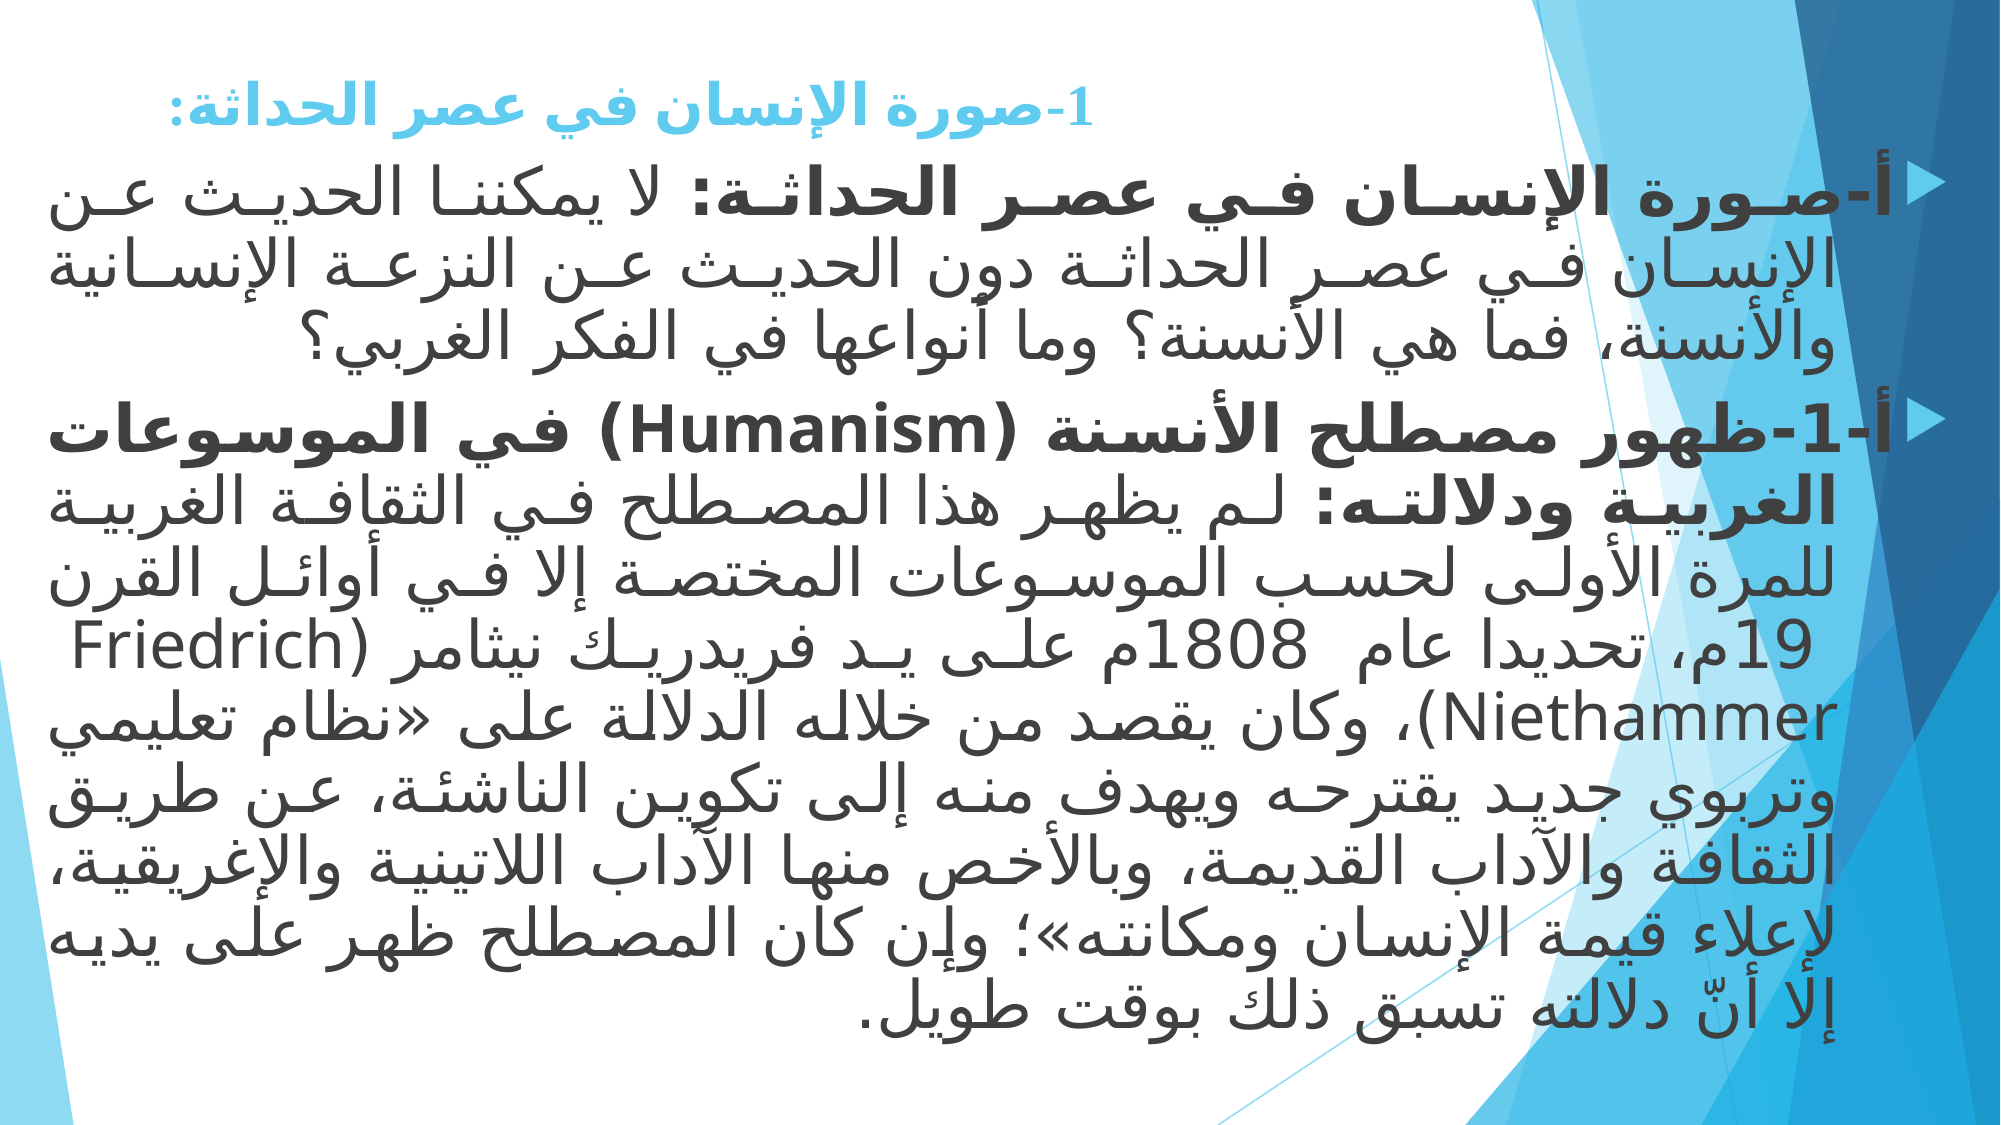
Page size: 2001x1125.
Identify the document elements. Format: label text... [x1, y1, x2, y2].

list أ-صورة الإنسان في عصر الحداثة: لا يمكننا الحديث عن الإنسان في عصر الحداثة دون الحديث عن النزعة الإنسانية والأنسنة، فما هي الأنسنة؟ وما أنواعها في الفكر الغربي؟ أ-1-ظهور مصطلح الأنسنة (Humanism) في الموسوعات الغربية ودلالته: لم يظهر هذا المصطلح في الثقافة الغربية للمرة الأولى لحسب الموسوعات المختصة إلا في أوائل القرن 19م، تحديدا عام 1808م على يد فريدريك نيثامر (Friedrich Niethammer)، وكان يقصد من خلاله الدلالة على «نظام تعليمي وتربوي جديد يقترحه ويهدف منه إلى تكوين الناشئة، عن طريق الثقافة والآداب القديمة، وبالأخص منها الآداب اللاتينية والإغريقية، لإعلاء قيمة الإنسان ومكانته»؛ وإن كان المصطلح ظهر على يديه إلا أنّ دلالته تسبق ذلك بوقت طويل. [31, 149, 1967, 1084]
title 1-صورة الإنسان في عصر الحداثة: [137, 59, 1863, 149]
